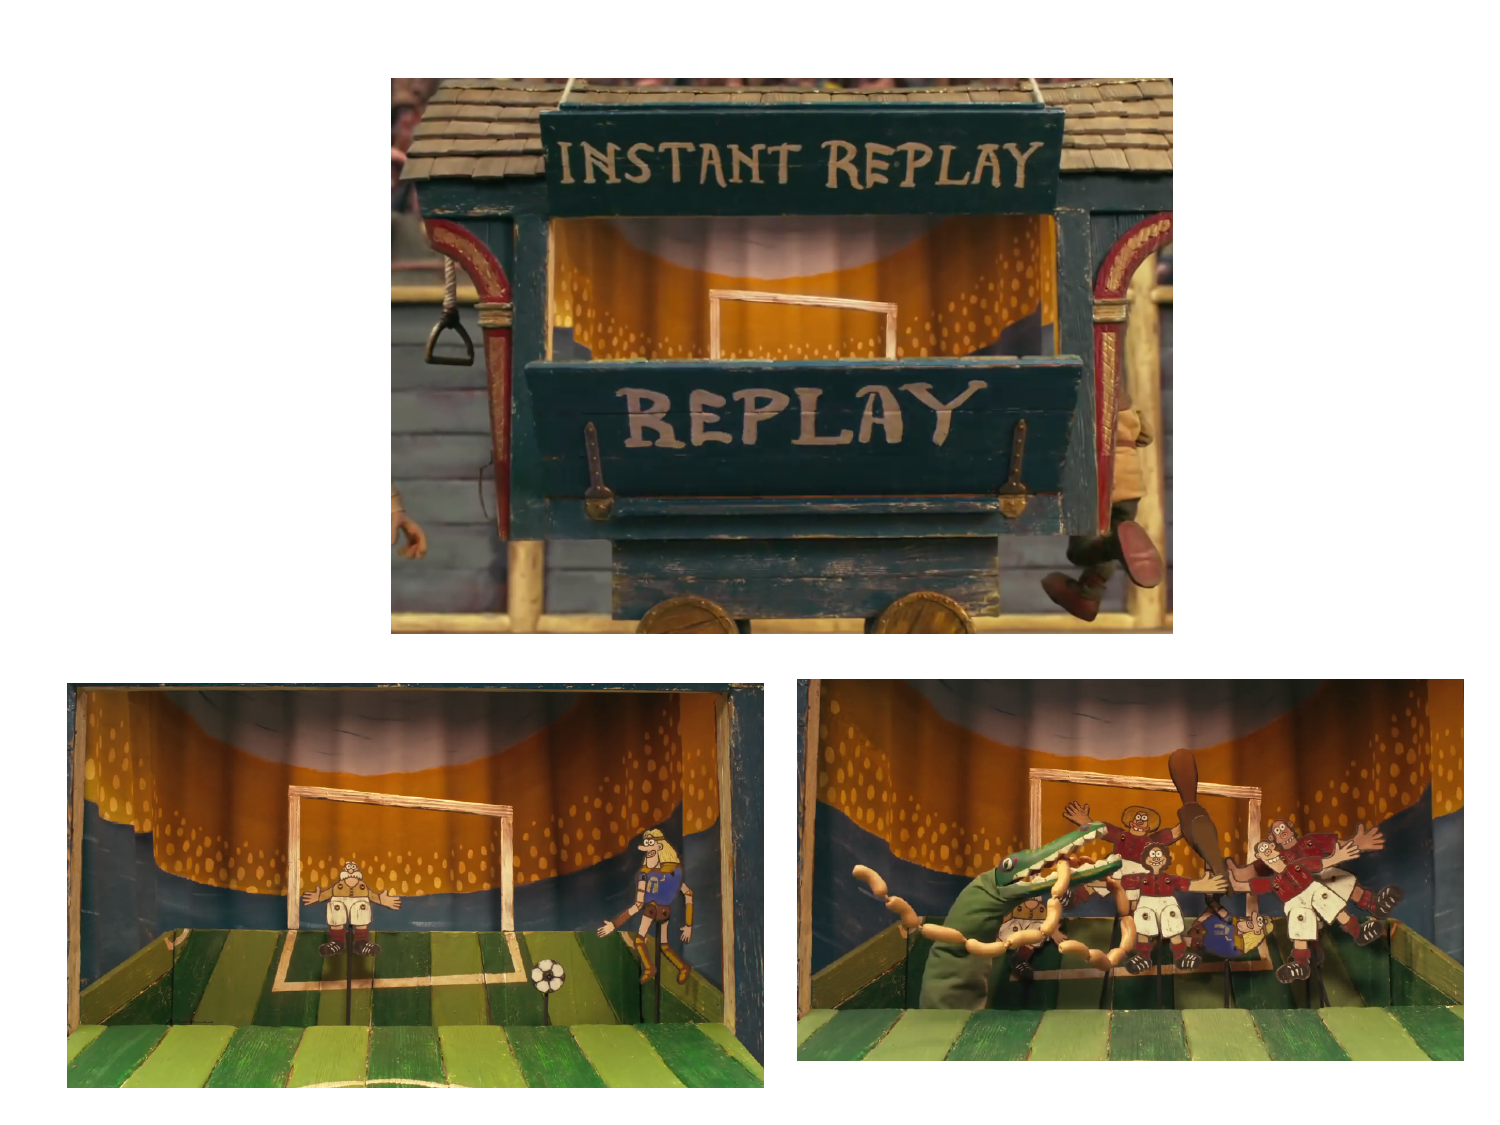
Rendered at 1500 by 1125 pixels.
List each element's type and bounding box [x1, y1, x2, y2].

picture [67, 683, 764, 1088]
picture [797, 679, 1464, 1061]
picture [391, 78, 1173, 634]
